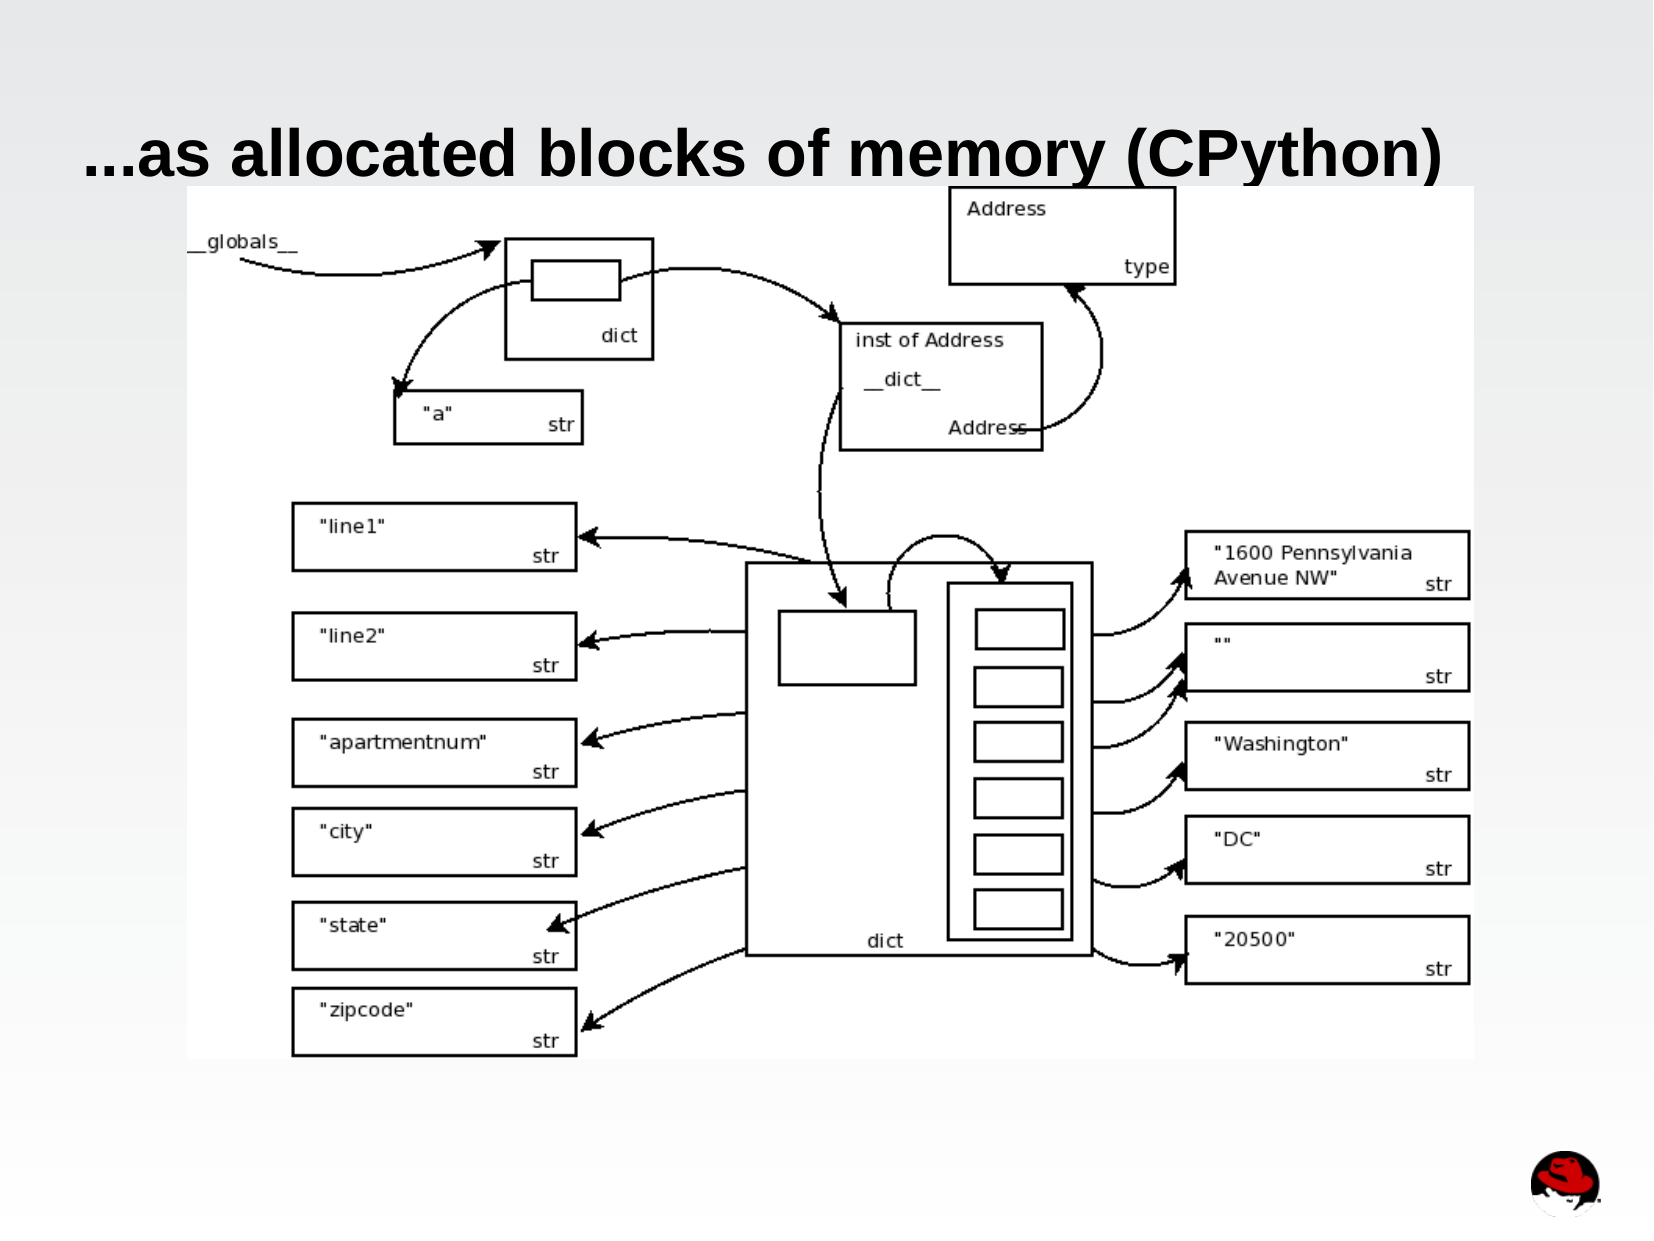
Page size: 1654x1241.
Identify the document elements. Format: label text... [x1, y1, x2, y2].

picture [0, 0, 1654, 1241]
title ...as allocated blocks of memory (CPython) [82, 49, 1571, 257]
